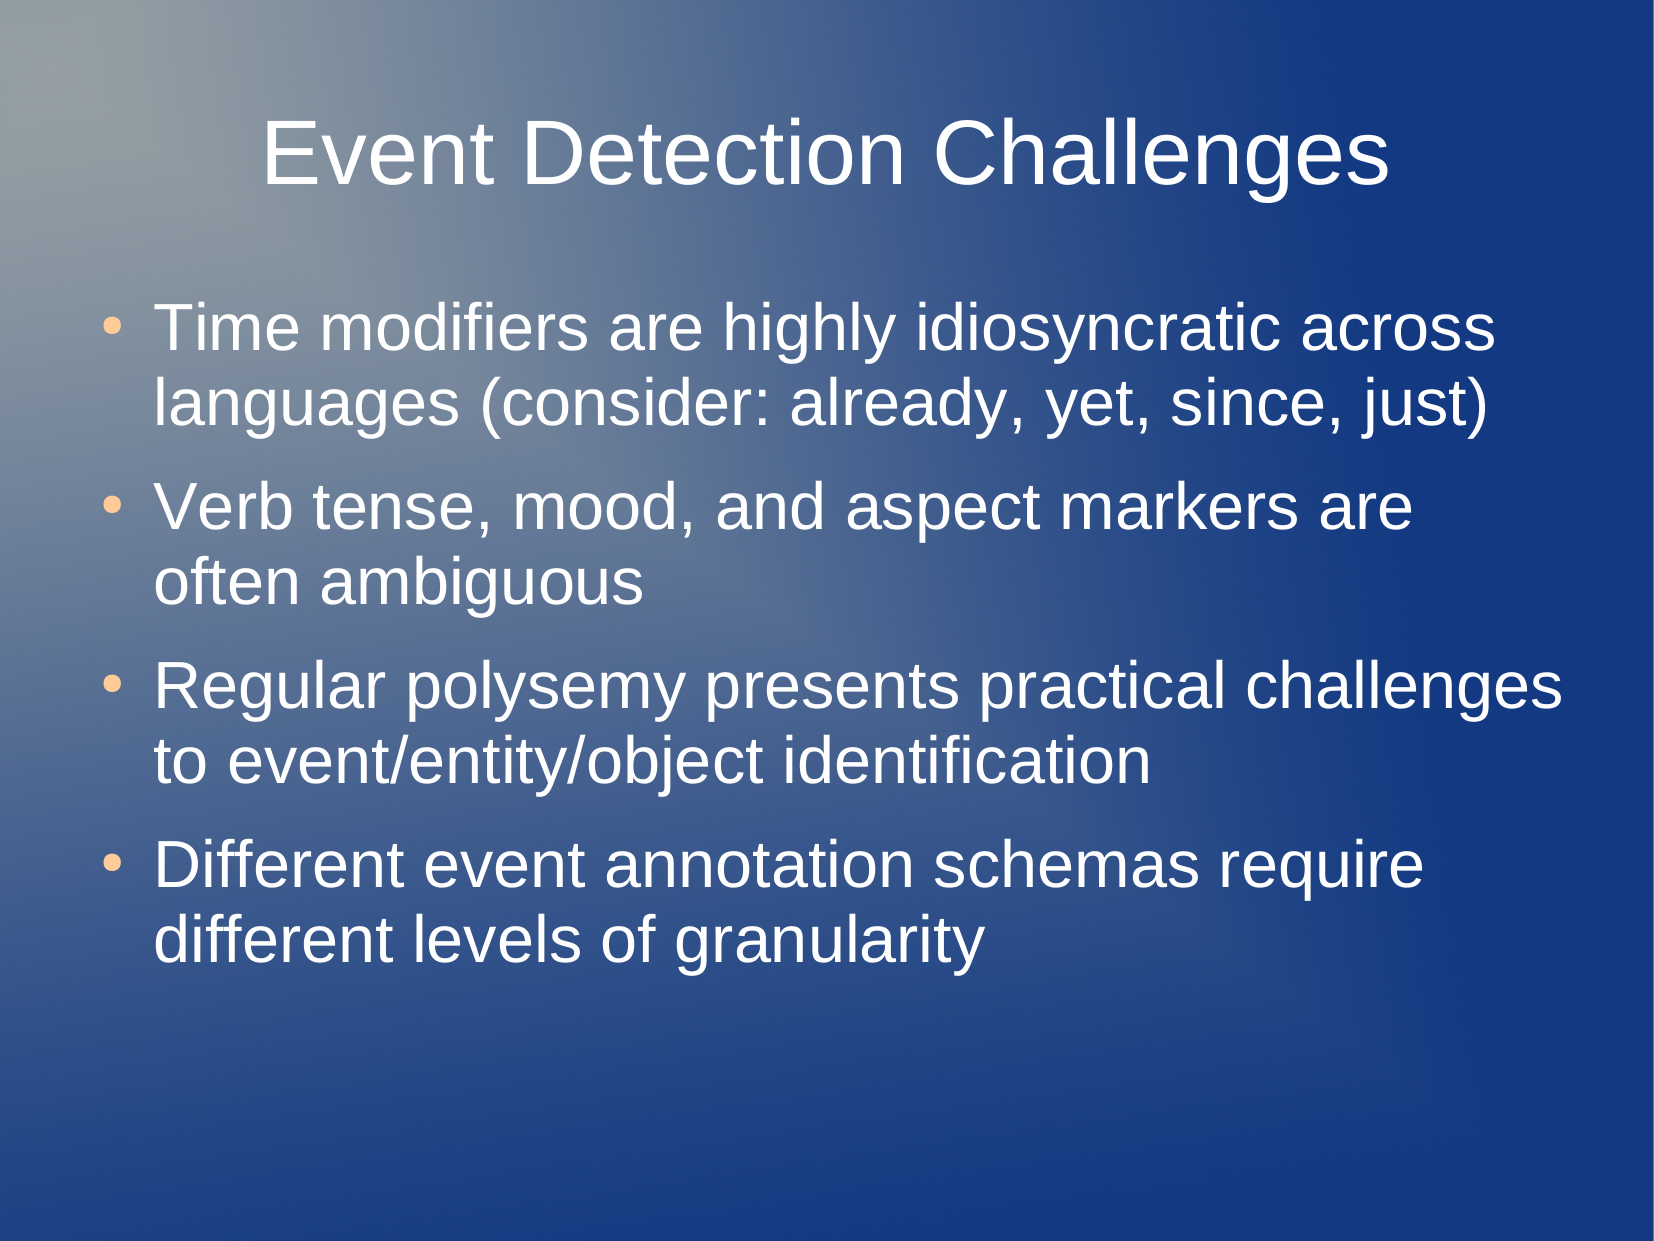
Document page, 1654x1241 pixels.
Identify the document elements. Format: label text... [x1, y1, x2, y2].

list Time modifiers are highly idiosyncratic across languages (consider: already, yet, since, just) Verb tense, mood, and aspect markers are often ambiguous Regular polysemy presents practical challenges to event/entity/object identification Different event annotation schemas require different levels of granularity [82, 290, 1571, 1094]
picture [0, 0, 1654, 1241]
title Event Detection Challenges [82, 56, 1571, 250]
